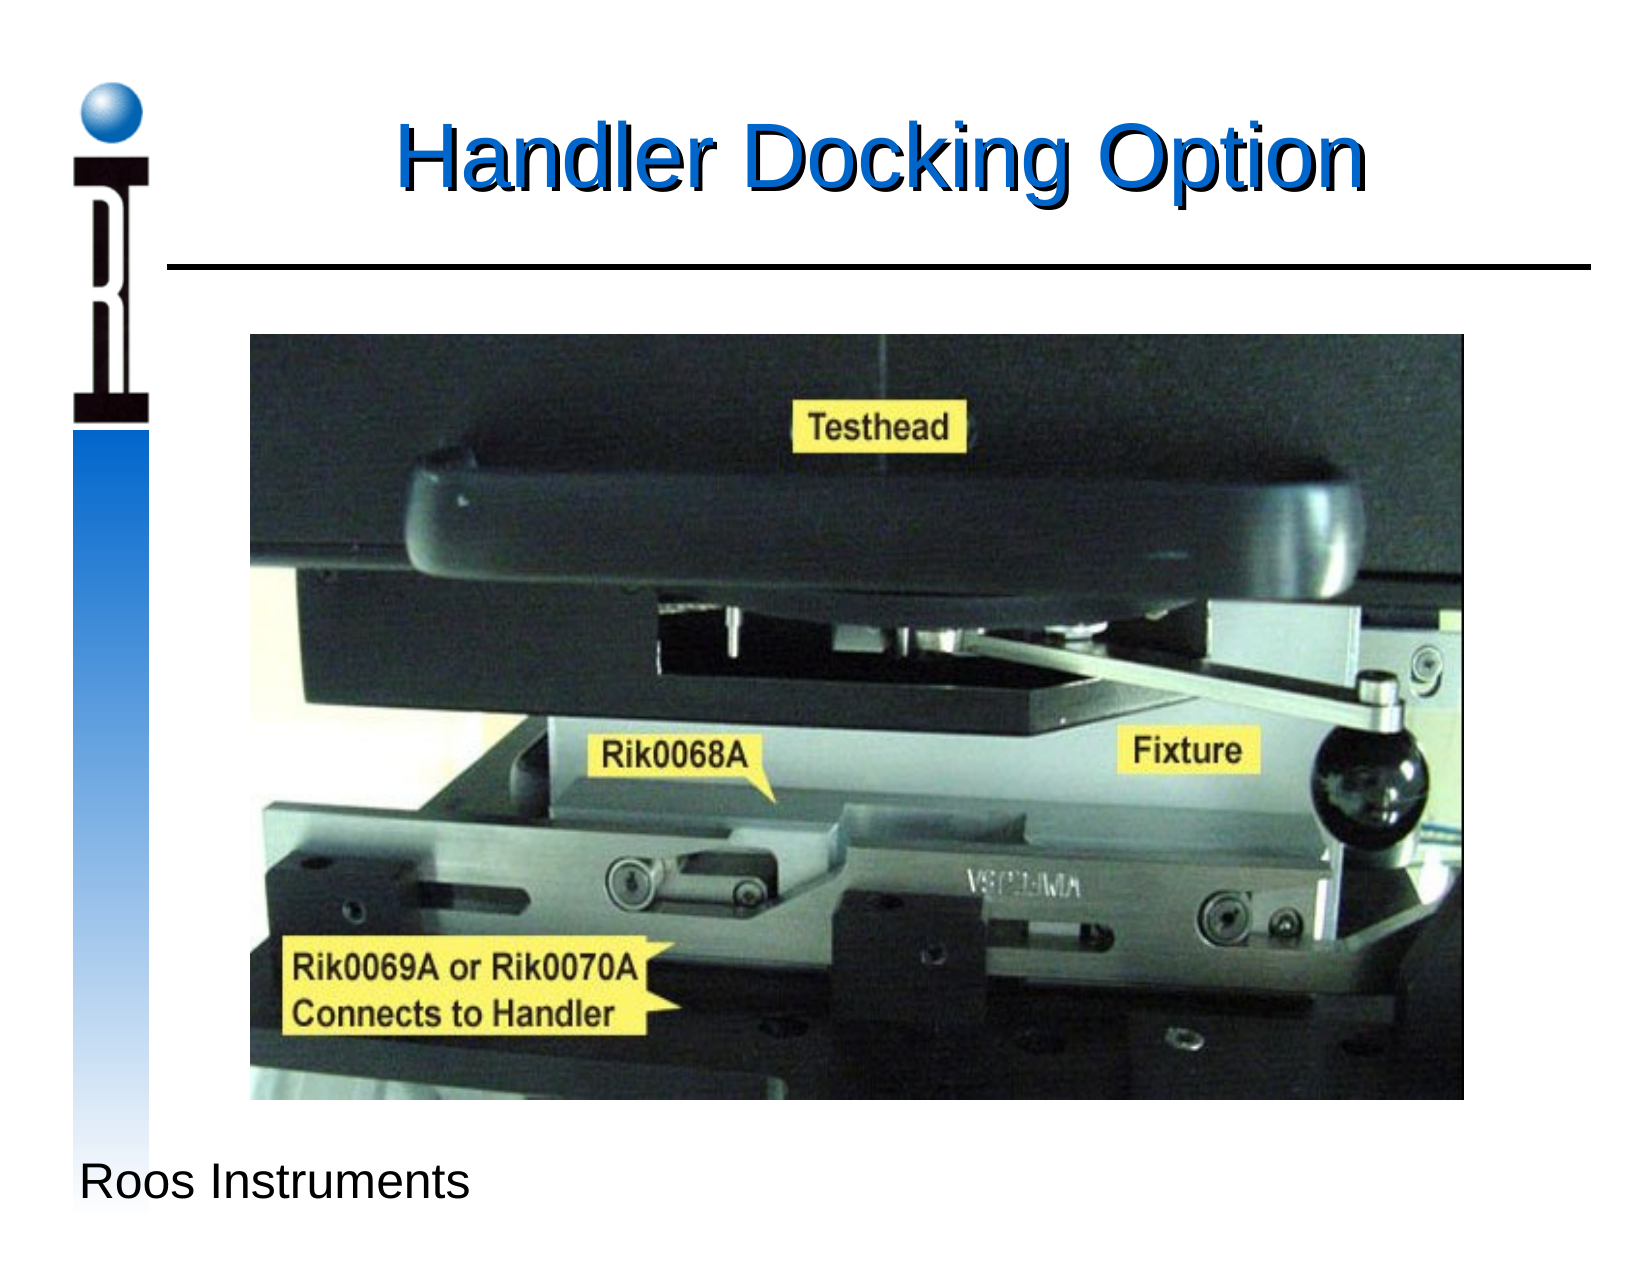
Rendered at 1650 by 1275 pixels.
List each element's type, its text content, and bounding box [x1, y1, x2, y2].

picture [69, 78, 154, 430]
picture [250, 334, 1464, 1100]
title Handler Docking Option [171, 59, 1591, 253]
